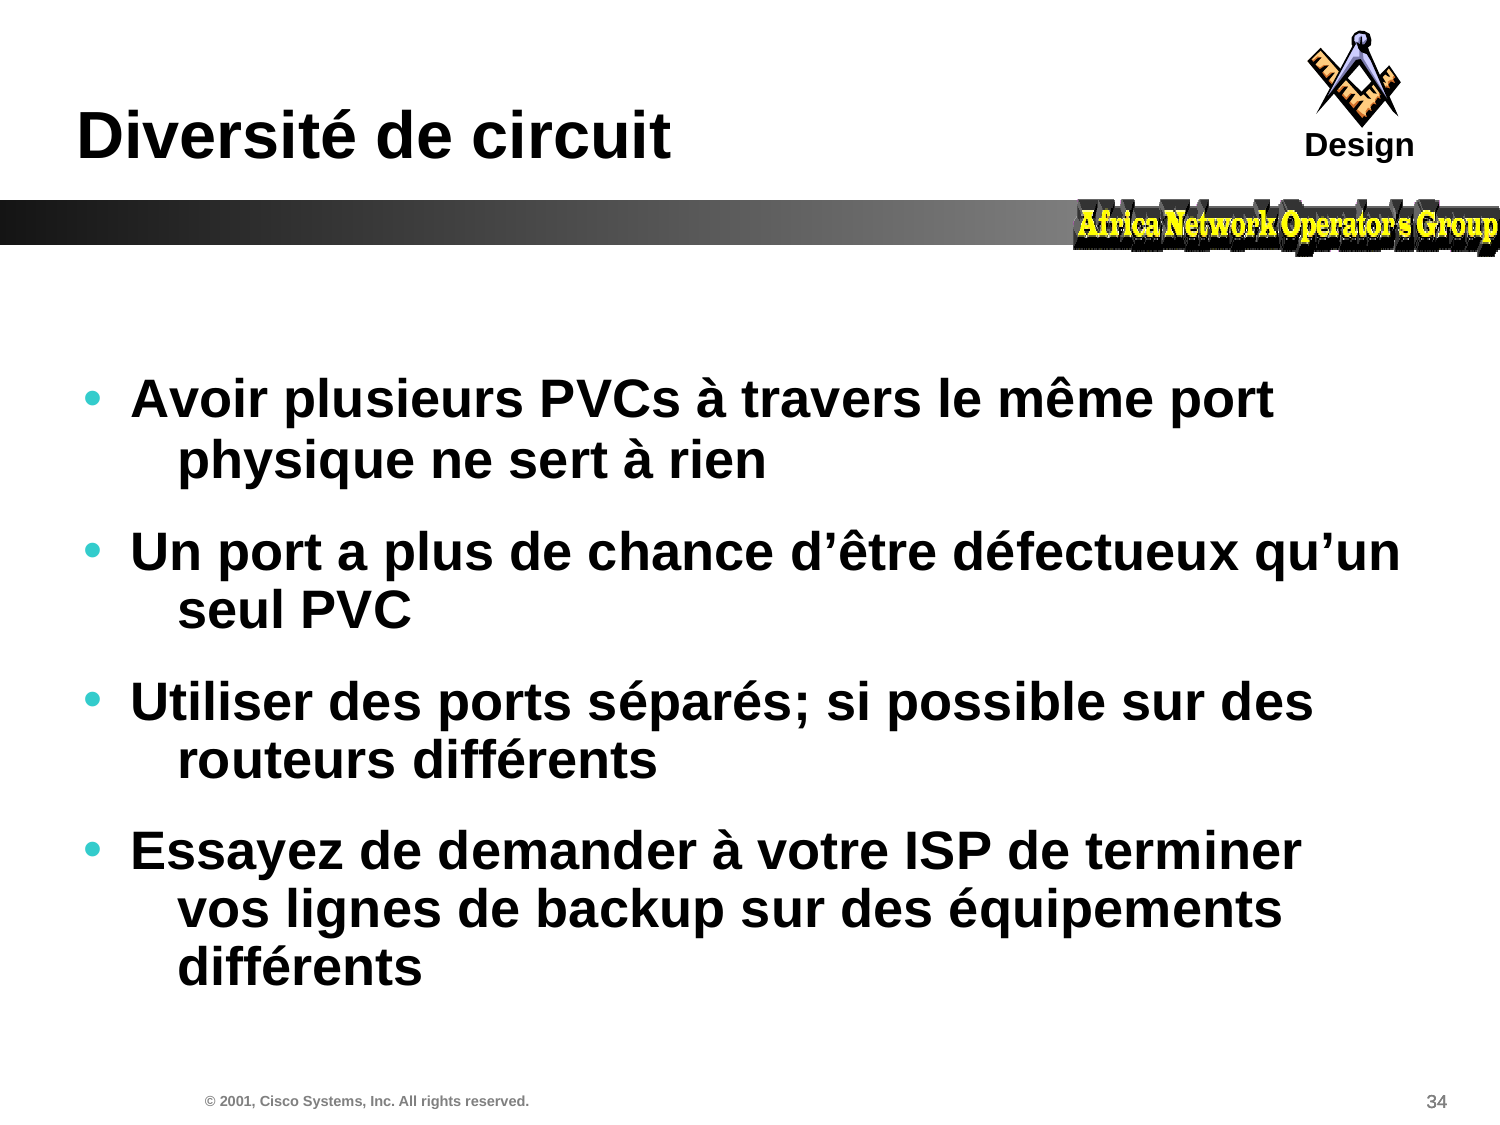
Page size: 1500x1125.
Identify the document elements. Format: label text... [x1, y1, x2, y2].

list Avoir plusieurs PVCs à travers le même port physique ne sert à rien Un port a plus de chance d’être défectueux qu’un seul PVC Utiliser des ports séparés; si possible sur des routeurs différents Essayez de demander à votre ISP de terminer vos lignes de backup sur des équipements différents [69, 345, 1420, 1016]
title Diversité de circuit [62, 41, 1313, 180]
text_box Design [1292, 118, 1428, 169]
picture [1307, 29, 1402, 118]
